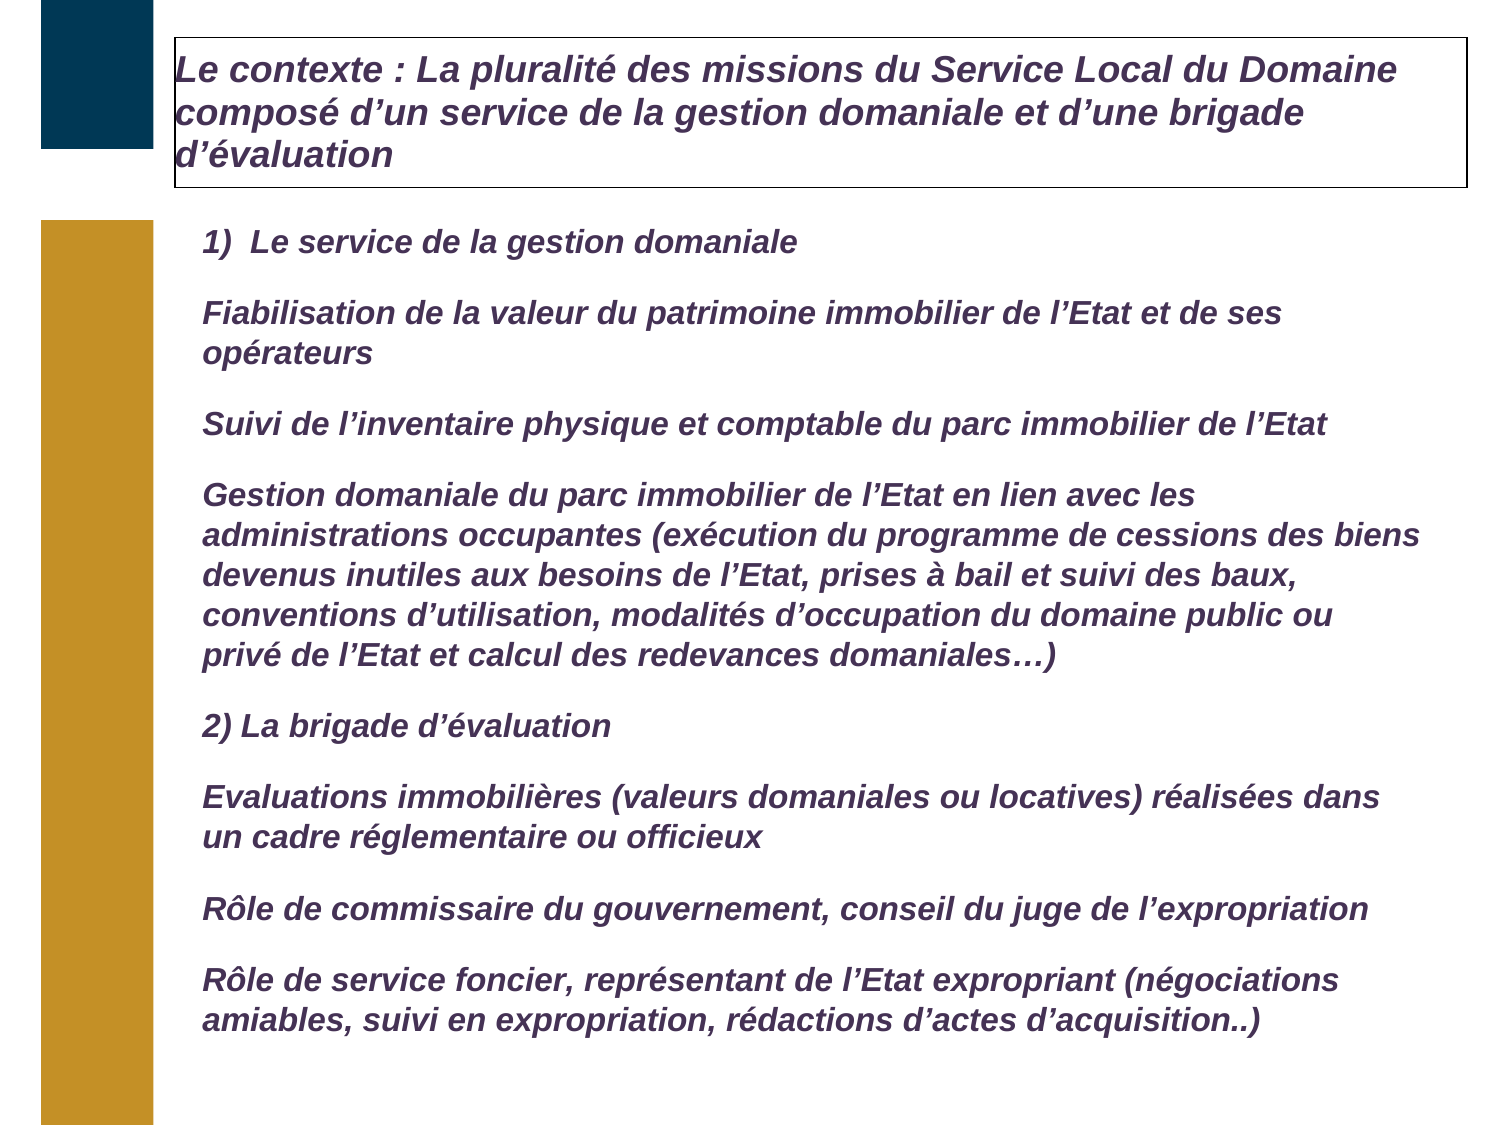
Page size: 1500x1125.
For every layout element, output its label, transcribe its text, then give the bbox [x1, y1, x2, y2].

text_box Le contexte : La pluralité des missions du Service Local du Domaine composé d’un service de la gestion domaniale et d’une brigade d’évaluation [174, 37, 1467, 188]
text_box 1) Le service de la gestion domaniale Fiabilisation de la valeur du patrimoine immobilier de l’Etat et de ses opérateurs Suivi de l’inventaire physique et comptable du parc immobilier de l’Etat Gestion domaniale du parc immobilier de l’Etat en lien avec les administrations occupantes (exécution du programme de cessions des biens devenus inutiles aux besoins de l’Etat, prises à bail et suivi des baux, conventions d’utilisation, modalités d’occupation du domaine public ou privé de l’Etat et calcul des redevances domaniales…) 2) La brigade d’évaluation Evaluations immobilières (valeurs domaniales ou locatives) réalisées dans un cadre réglementaire ou officieux Rôle de commissaire du gouvernement, conseil du juge de l’expropriation Rôle de service foncier, représentant de l’Etat expropriant (négociations amiables, suivi en expropriation, rédactions d’actes d’acquisition..) [187, 212, 1438, 1046]
